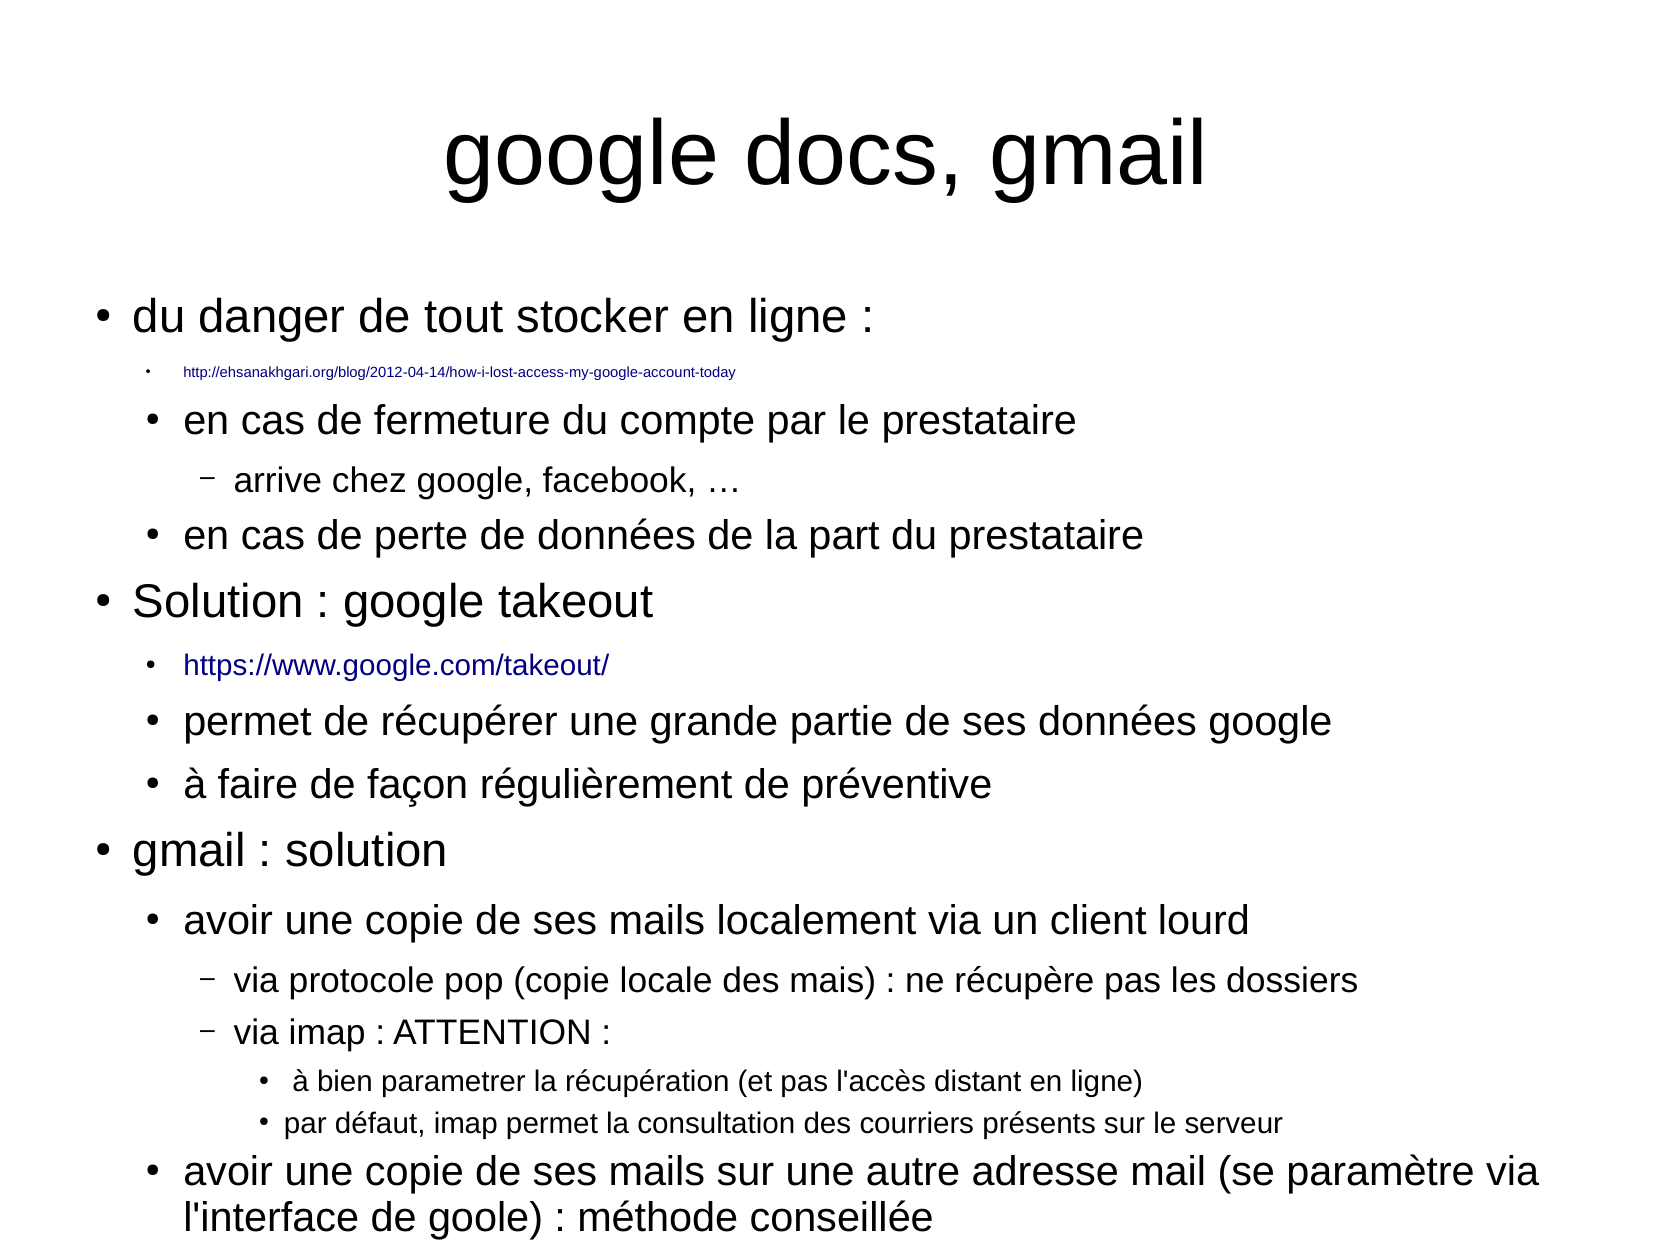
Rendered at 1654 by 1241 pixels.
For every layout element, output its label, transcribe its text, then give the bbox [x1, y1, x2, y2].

list du danger de tout stocker en ligne : http://ehsanakhgari.org/blog/2012-04-14/how-i-lost-access-my-google-account-today en cas de fermeture du compte par le prestataire arrive chez google, facebook, … en cas de perte de données de la part du prestataire Solution : google takeout https://www.google.com/takeout/ permet de récupérer une grande partie de ses données google à faire de façon régulièrement de préventive gmail : solution avoir une copie de ses mails localement via un client lourd via protocole pop (copie locale des mais) : ne récupère pas les dossiers via imap : ATTENTION : à bien parametrer la récupération (et pas l'accès distant en ligne) par défaut, imap permet la consultation des courriers présents sur le serveur avoir une copie de ses mails sur une autre adresse mail (se paramètre via l'interface de goole) : méthode conseillée [82, 290, 1571, 1241]
title google docs, gmail [82, 49, 1571, 257]
